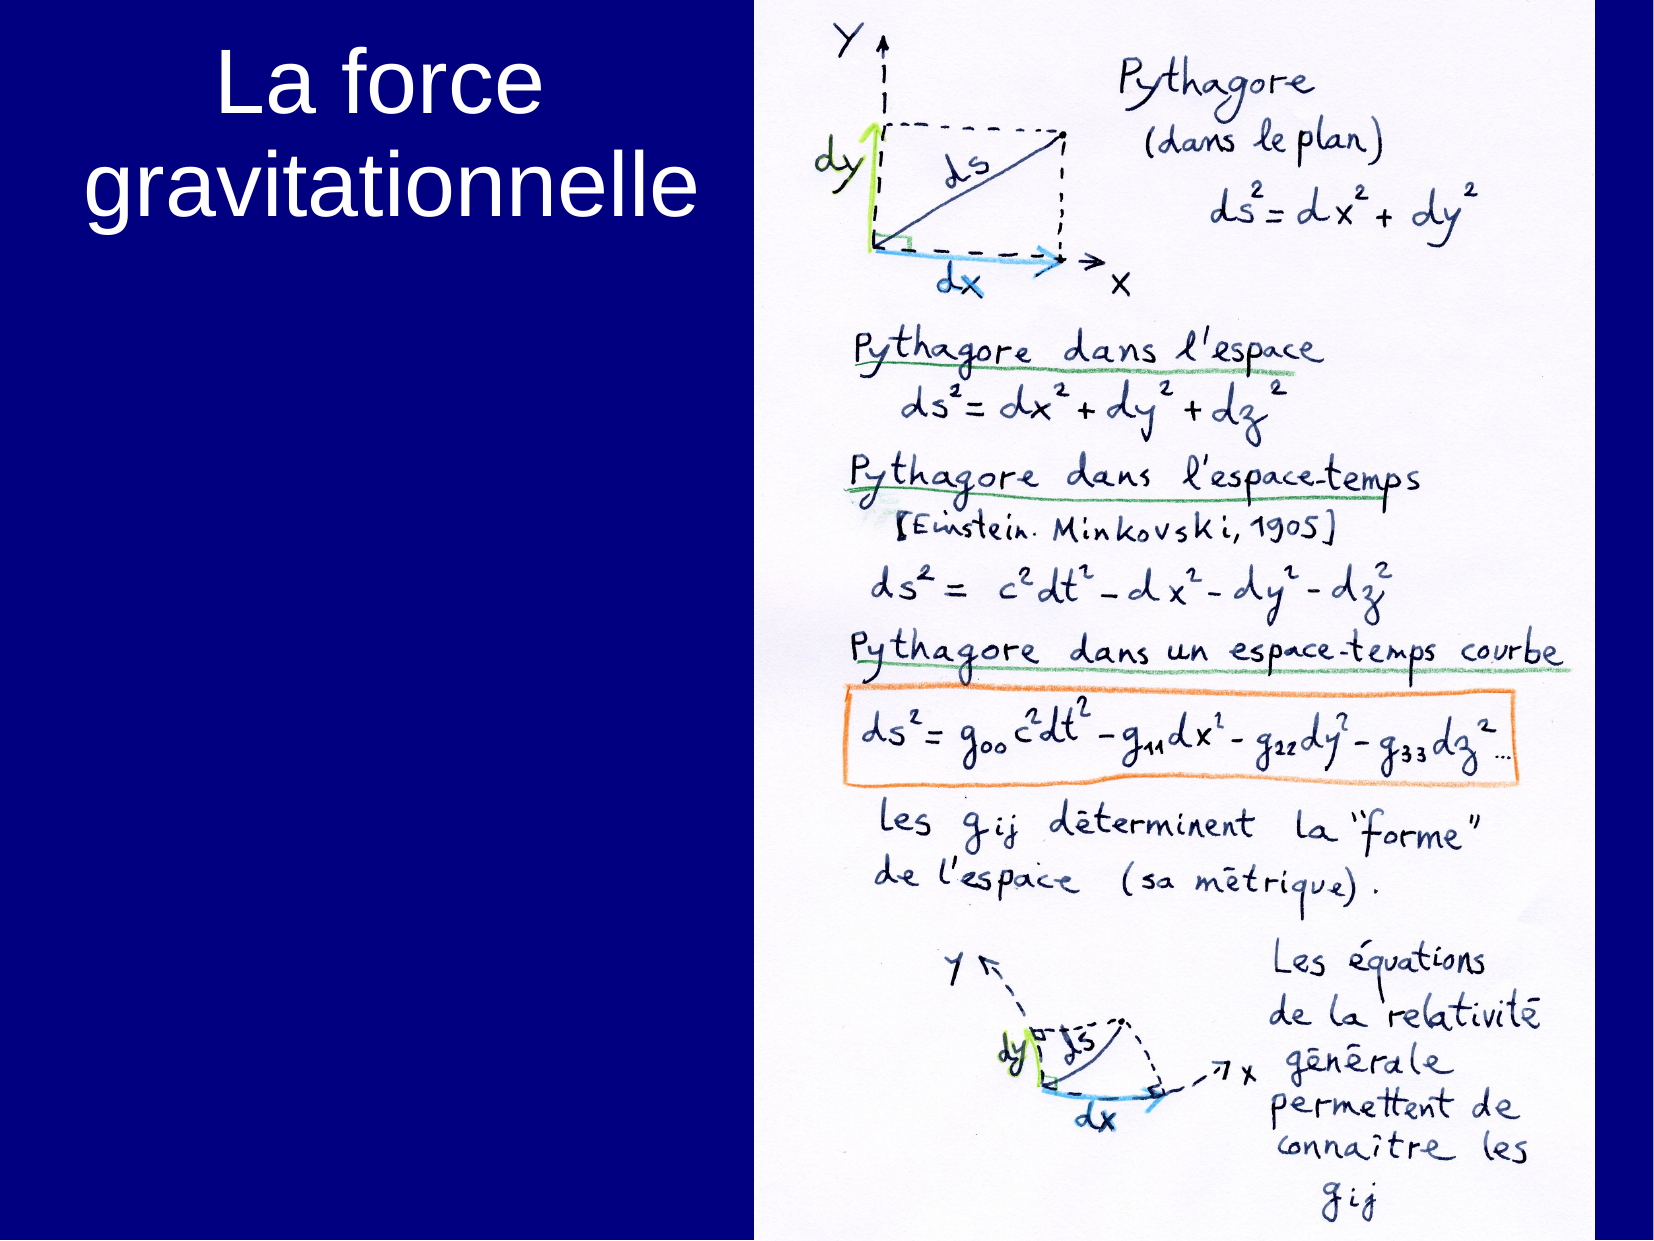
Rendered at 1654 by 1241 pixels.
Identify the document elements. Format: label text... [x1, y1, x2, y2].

title La force gravitationnelle [17, 29, 754, 237]
picture [754, 0, 1595, 1241]
